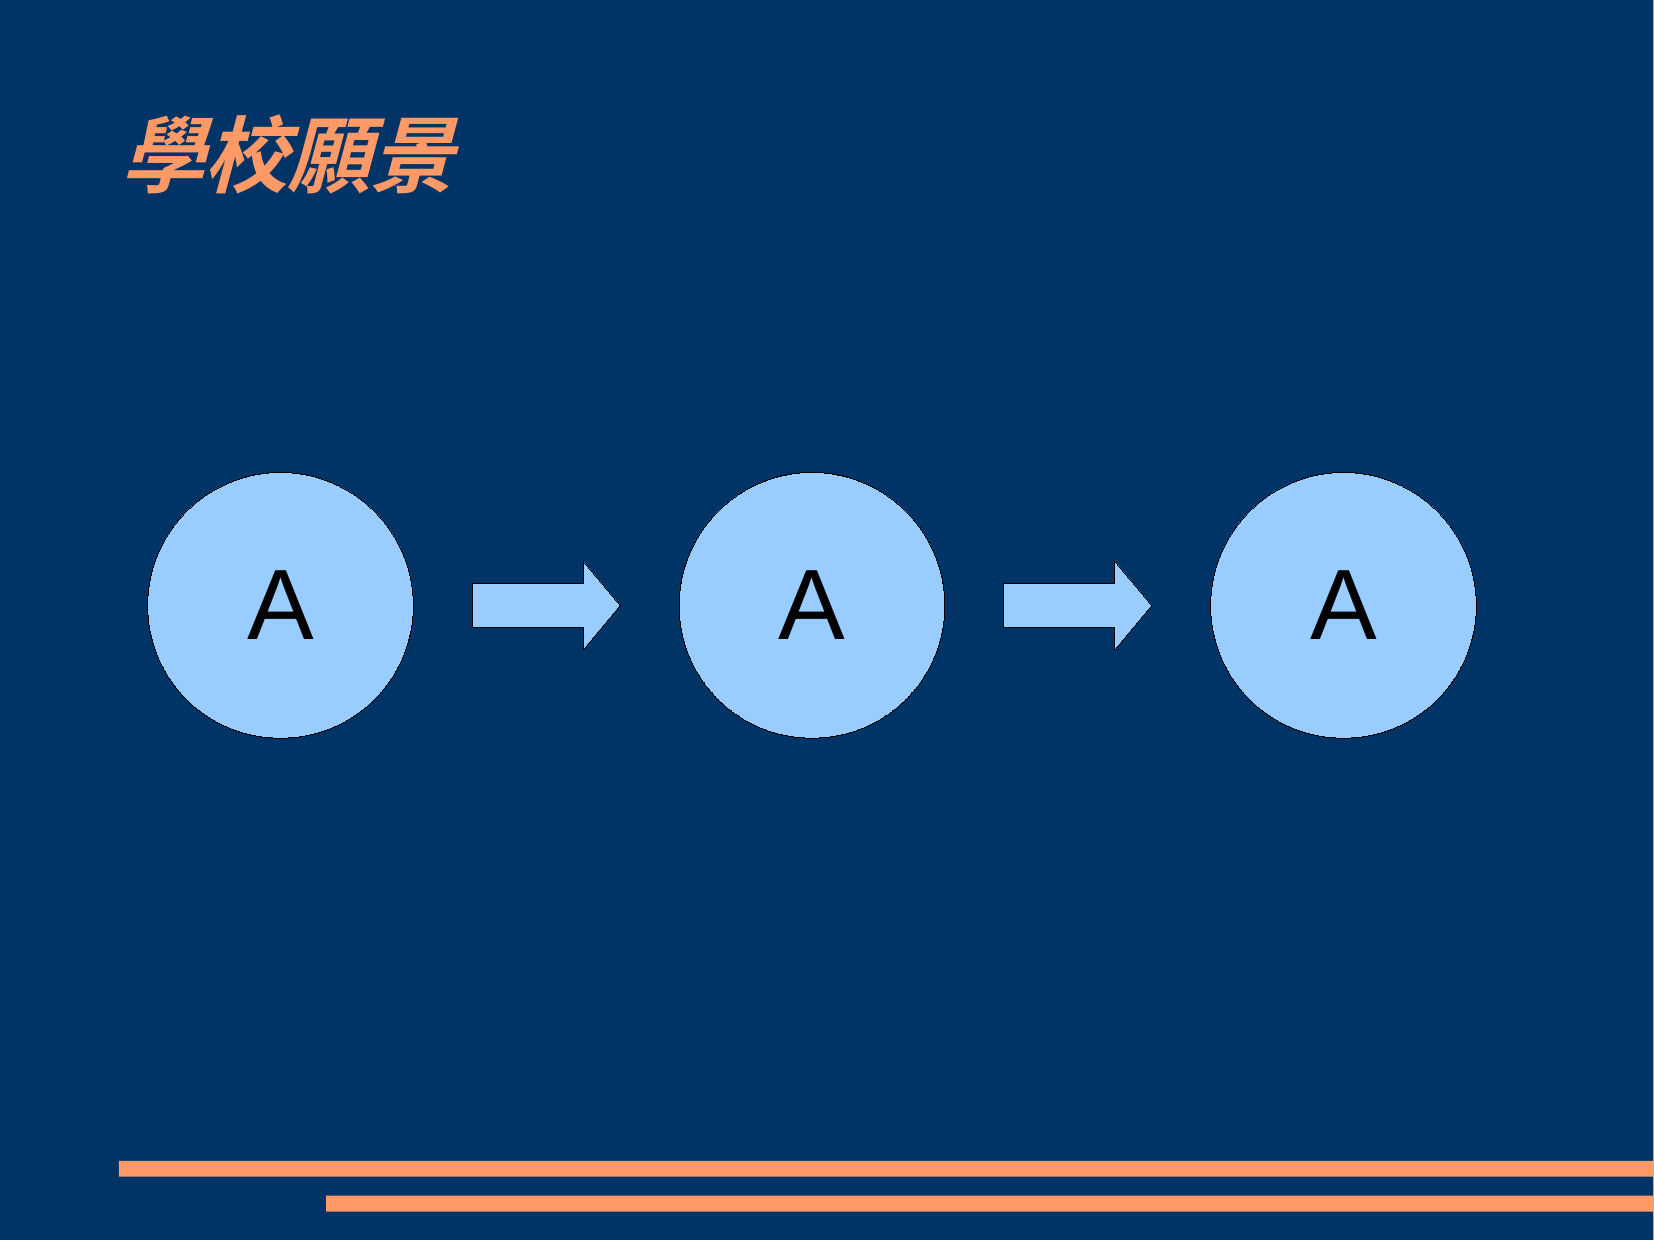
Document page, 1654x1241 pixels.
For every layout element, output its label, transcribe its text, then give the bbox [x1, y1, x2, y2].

title 學校願景 [121, 46, 1534, 254]
text_box A [147, 472, 414, 739]
text_box [472, 561, 621, 650]
text_box A [1210, 472, 1477, 739]
text_box [1003, 561, 1152, 650]
text_box A [679, 472, 945, 739]
